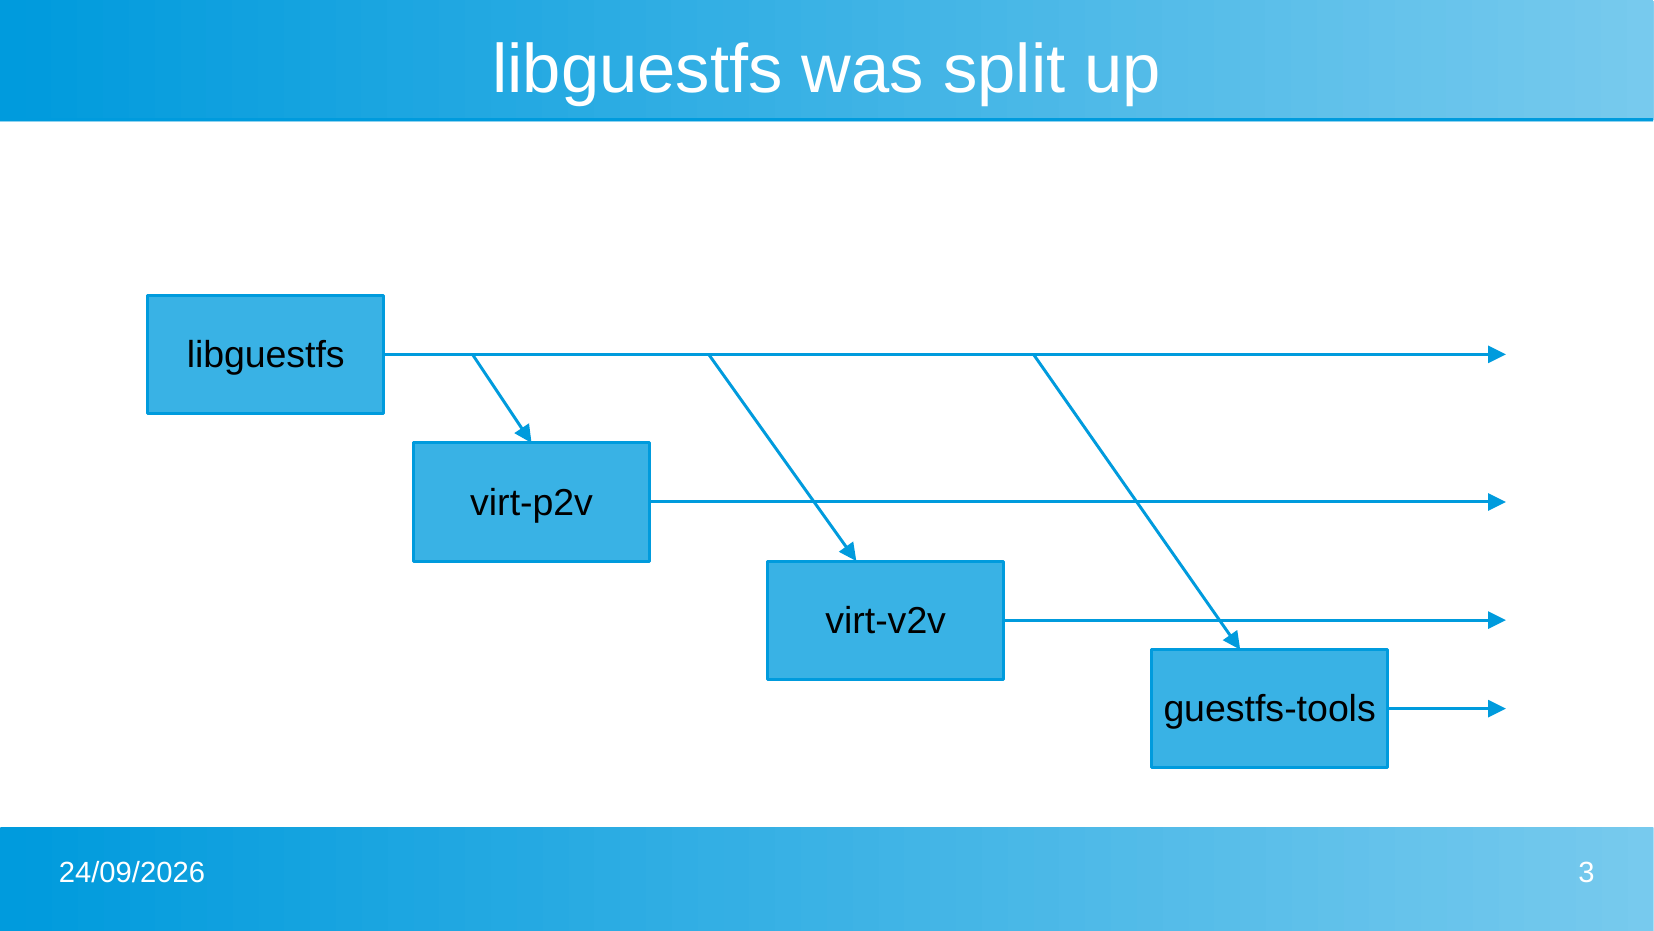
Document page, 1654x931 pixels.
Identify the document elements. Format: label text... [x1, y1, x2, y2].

title libguestfs was split up [59, 29, 1595, 108]
text_box libguestfs [147, 295, 384, 414]
text_box virt-v2v [767, 561, 1004, 680]
text_box guestfs-tools [1151, 649, 1388, 768]
text_box virt-p2v [413, 442, 650, 562]
